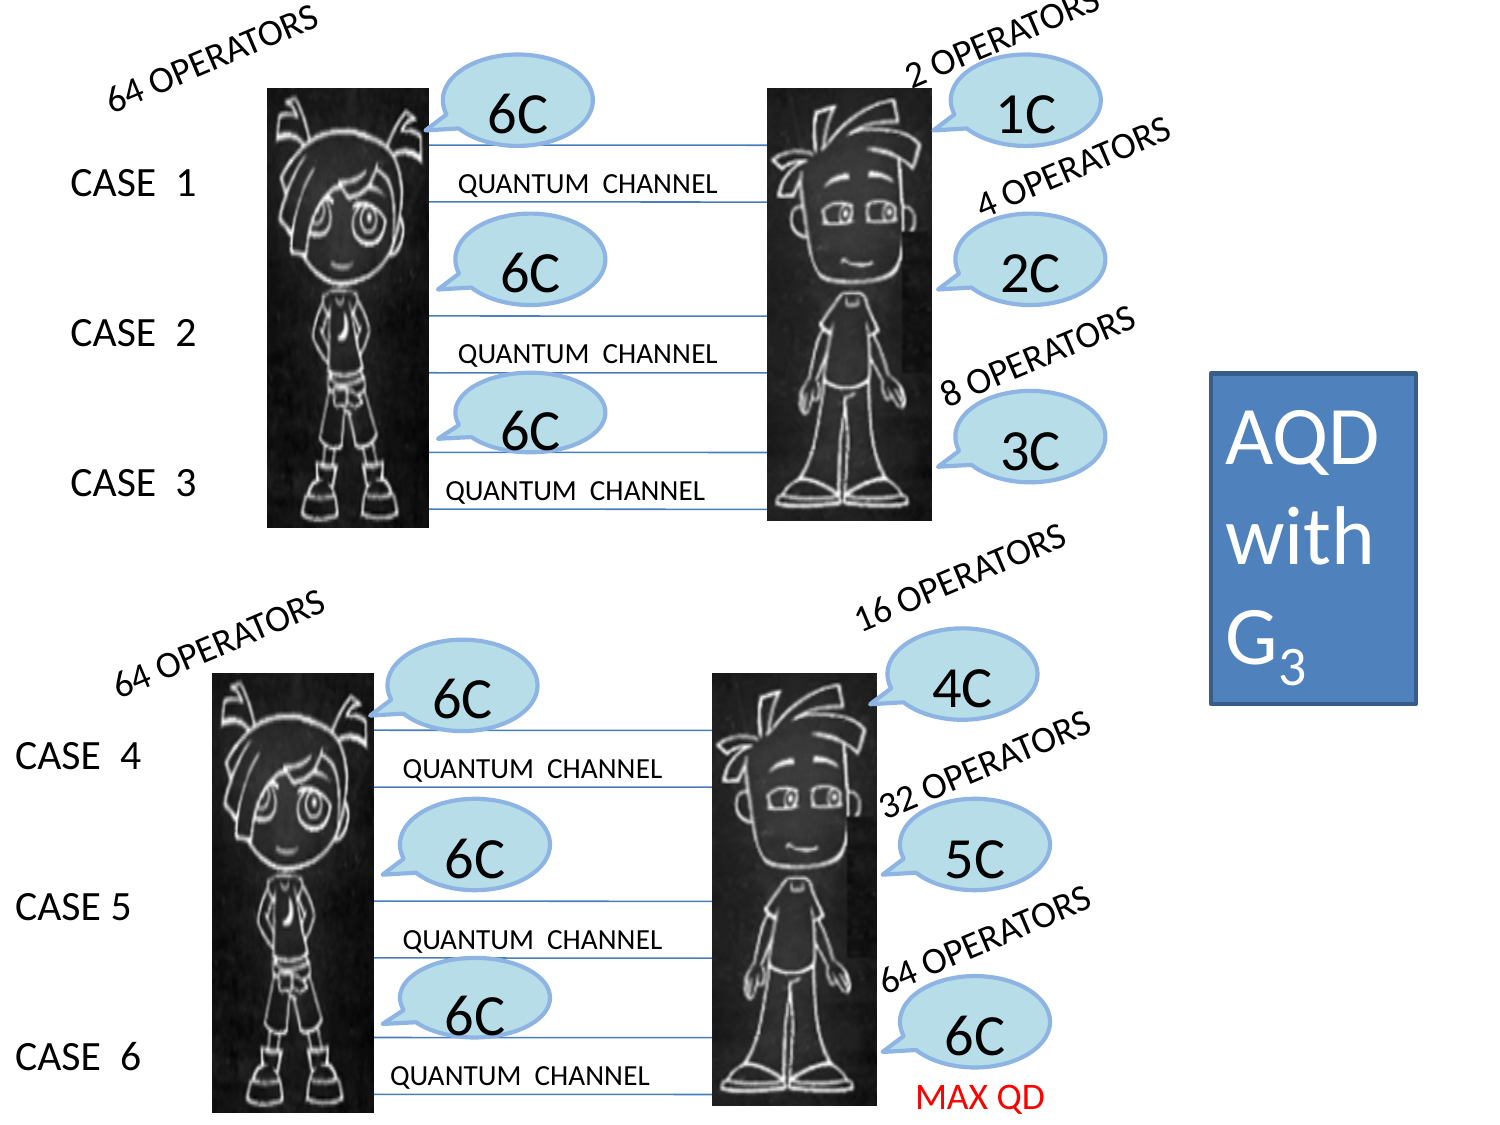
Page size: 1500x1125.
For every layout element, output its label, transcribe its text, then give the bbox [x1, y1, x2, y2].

text_box 1C [933, 54, 1101, 146]
text_box 5C [882, 798, 1051, 891]
text_box 3C [938, 390, 1106, 483]
text_box 2 OPERATORS [879, 0, 1125, 110]
text_box 64 OPERATORS [853, 858, 1116, 1016]
text_box 8 OPERATORS [915, 279, 1161, 429]
text_box CASE 1 CASE 2 CASE 3 [55, 146, 213, 516]
text_box QUANTUM CHANNEL [387, 912, 712, 964]
text_box 6C [438, 372, 606, 453]
text_box 6C [438, 213, 606, 306]
picture [712, 673, 877, 1106]
picture [767, 88, 932, 521]
text_box 6C [370, 639, 538, 732]
text_box 64 OPERATORS [80, 0, 343, 135]
text_box QUANTUM CHANNEL [442, 156, 767, 207]
text_box 32 OPERATORS [853, 683, 1116, 841]
text_box QUANTUM CHANNEL [430, 463, 767, 515]
text_box AQD with G3 [1210, 373, 1416, 704]
text_box CASE 4 CASE 5 CASE 6 [0, 720, 158, 1090]
text_box 6C [425, 54, 593, 146]
text_box 64 OPERATORS [87, 562, 350, 720]
picture [267, 88, 429, 528]
text_box 4C [870, 628, 1038, 720]
text_box 6C [382, 957, 550, 1038]
picture [212, 673, 374, 1113]
text_box QUANTUM CHANNEL [442, 327, 767, 378]
text_box 6C [382, 798, 550, 891]
text_box QUANTUM CHANNEL [387, 741, 712, 793]
text_box QUANTUM CHANNEL [375, 1048, 712, 1100]
text_box 2C [938, 213, 1106, 306]
text_box 6C [882, 976, 1051, 1064]
text_box 16 OPERATORS [828, 496, 1091, 654]
text_box 4 OPERATORS [950, 90, 1196, 240]
text_box MAX QD [900, 1064, 1062, 1125]
